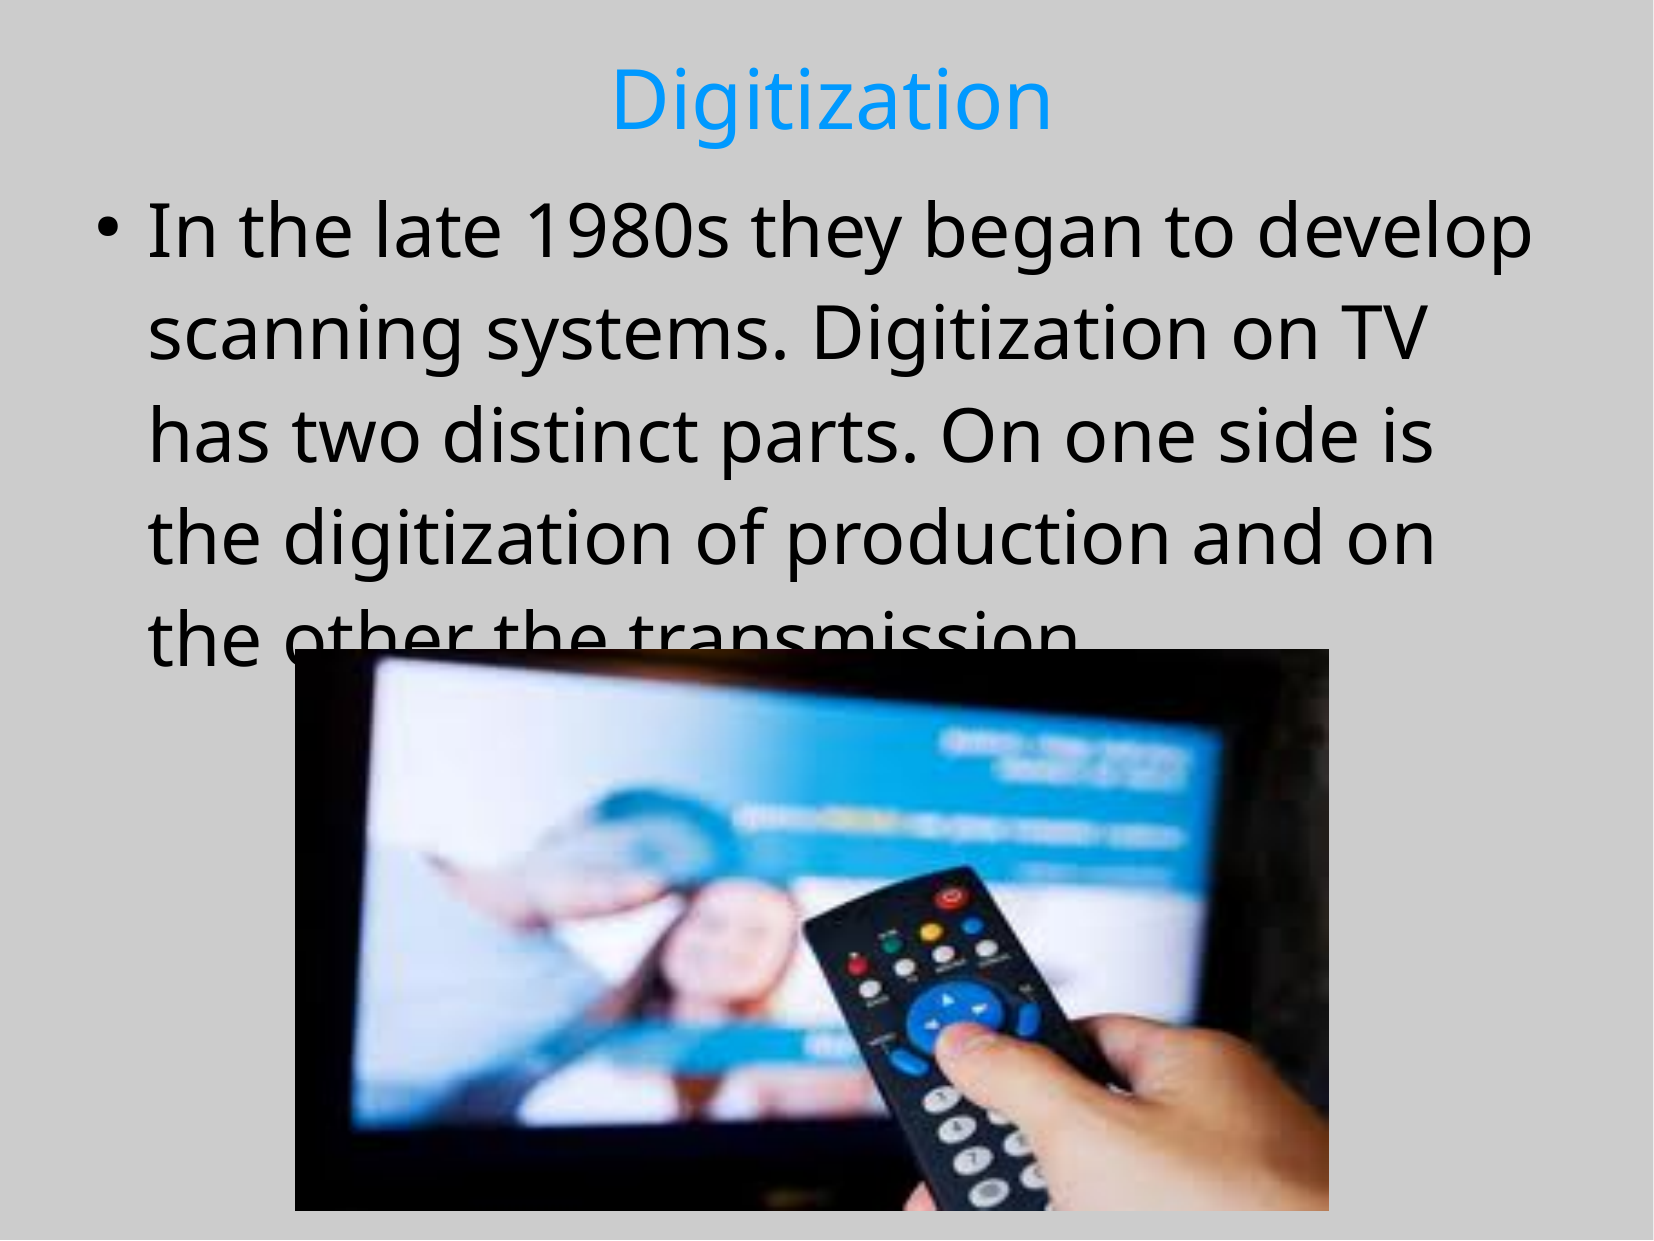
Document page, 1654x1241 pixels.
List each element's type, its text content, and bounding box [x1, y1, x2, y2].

list In the late 1980s they began to develop scanning systems. Digitization on TV has two distinct parts. On one side is the digitization of production and on the other the transmission. [76, 177, 1565, 1182]
picture [295, 649, 1329, 1211]
title Digitization [88, 16, 1577, 178]
